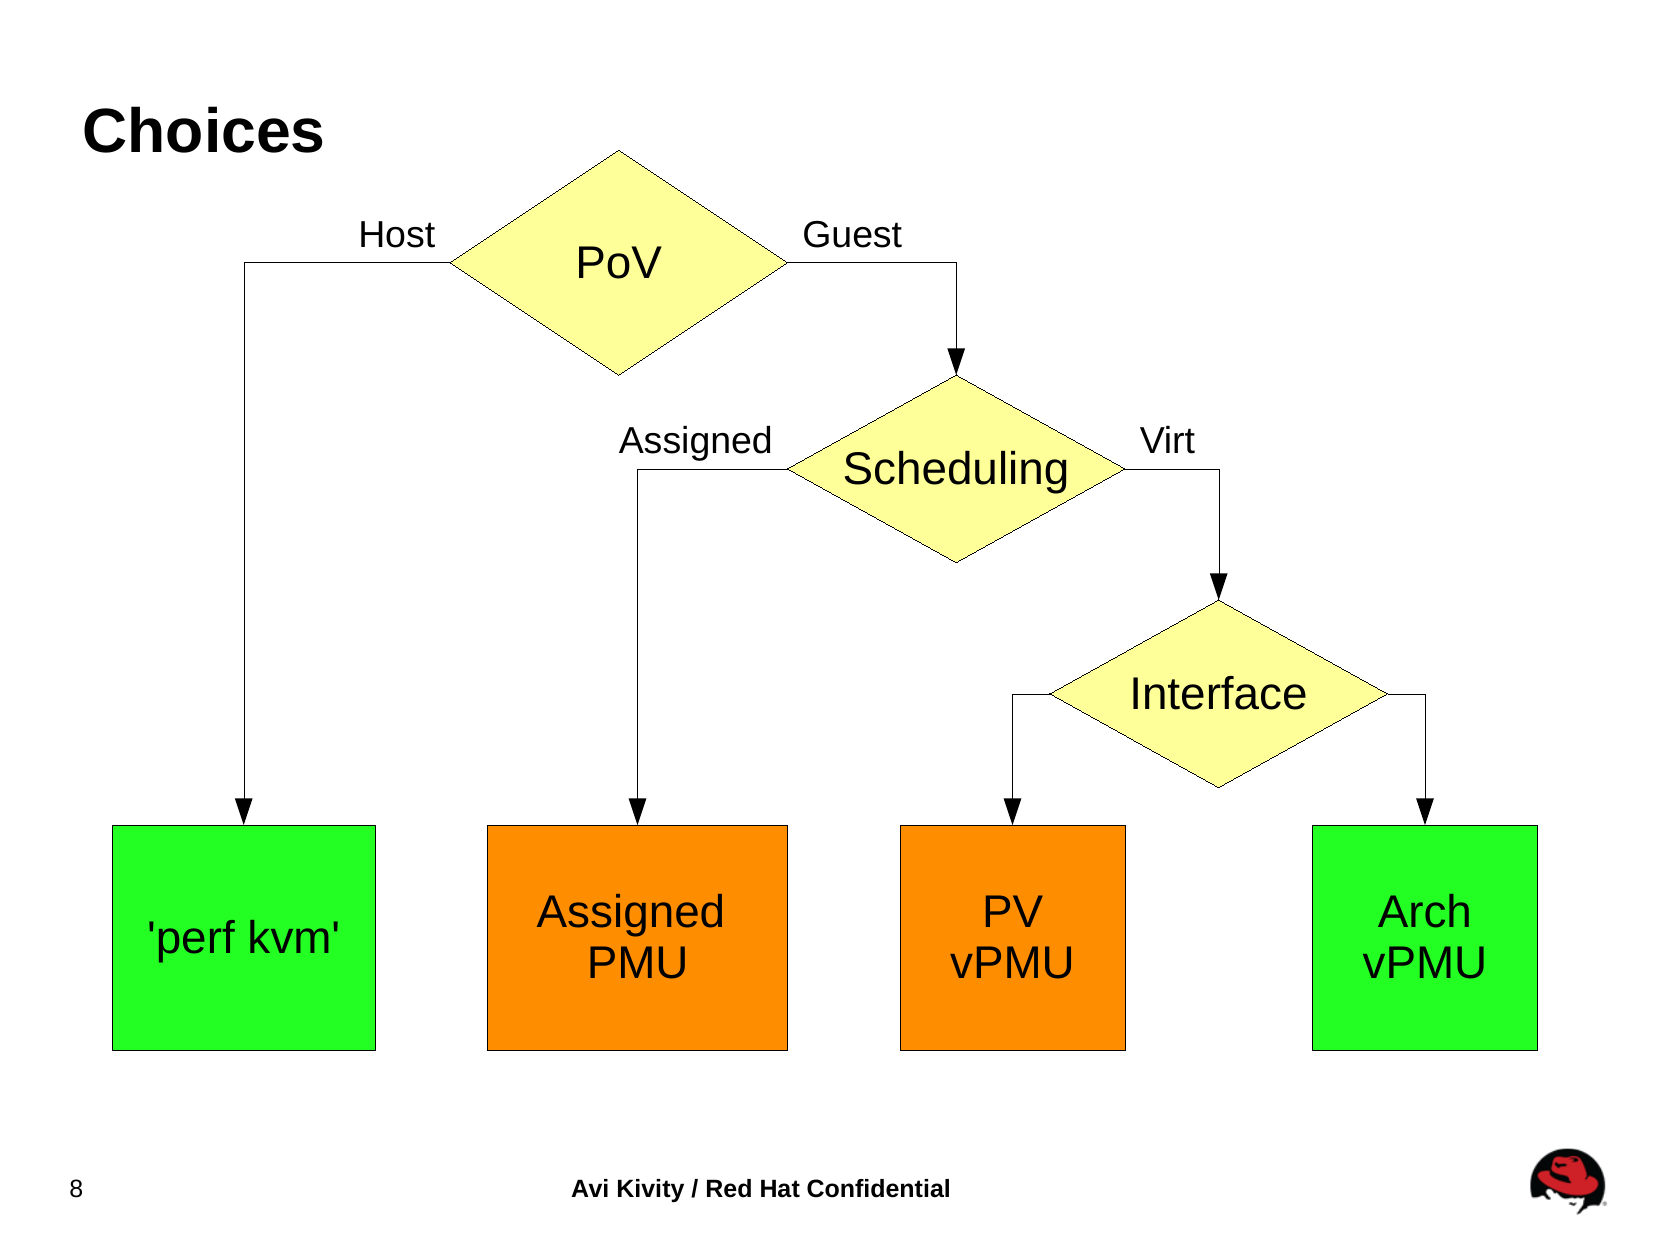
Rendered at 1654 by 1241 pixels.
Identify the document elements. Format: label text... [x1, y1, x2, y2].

text_box Assigned PMU [487, 825, 788, 1051]
text_box PoV [450, 150, 787, 376]
text_box Interface [1049, 600, 1388, 788]
text_box Virt [1125, 412, 1238, 470]
text_box PV vPMU [900, 825, 1126, 1051]
text_box Assigned [562, 412, 788, 470]
picture [1529, 1146, 1613, 1224]
text_box Arch vPMU [1312, 825, 1538, 1051]
text_box Host [225, 205, 451, 263]
text_box 'perf kvm' [112, 825, 376, 1051]
title Choices [82, 37, 1571, 226]
text_box Guest [787, 205, 1013, 263]
text_box Scheduling [788, 375, 1125, 563]
